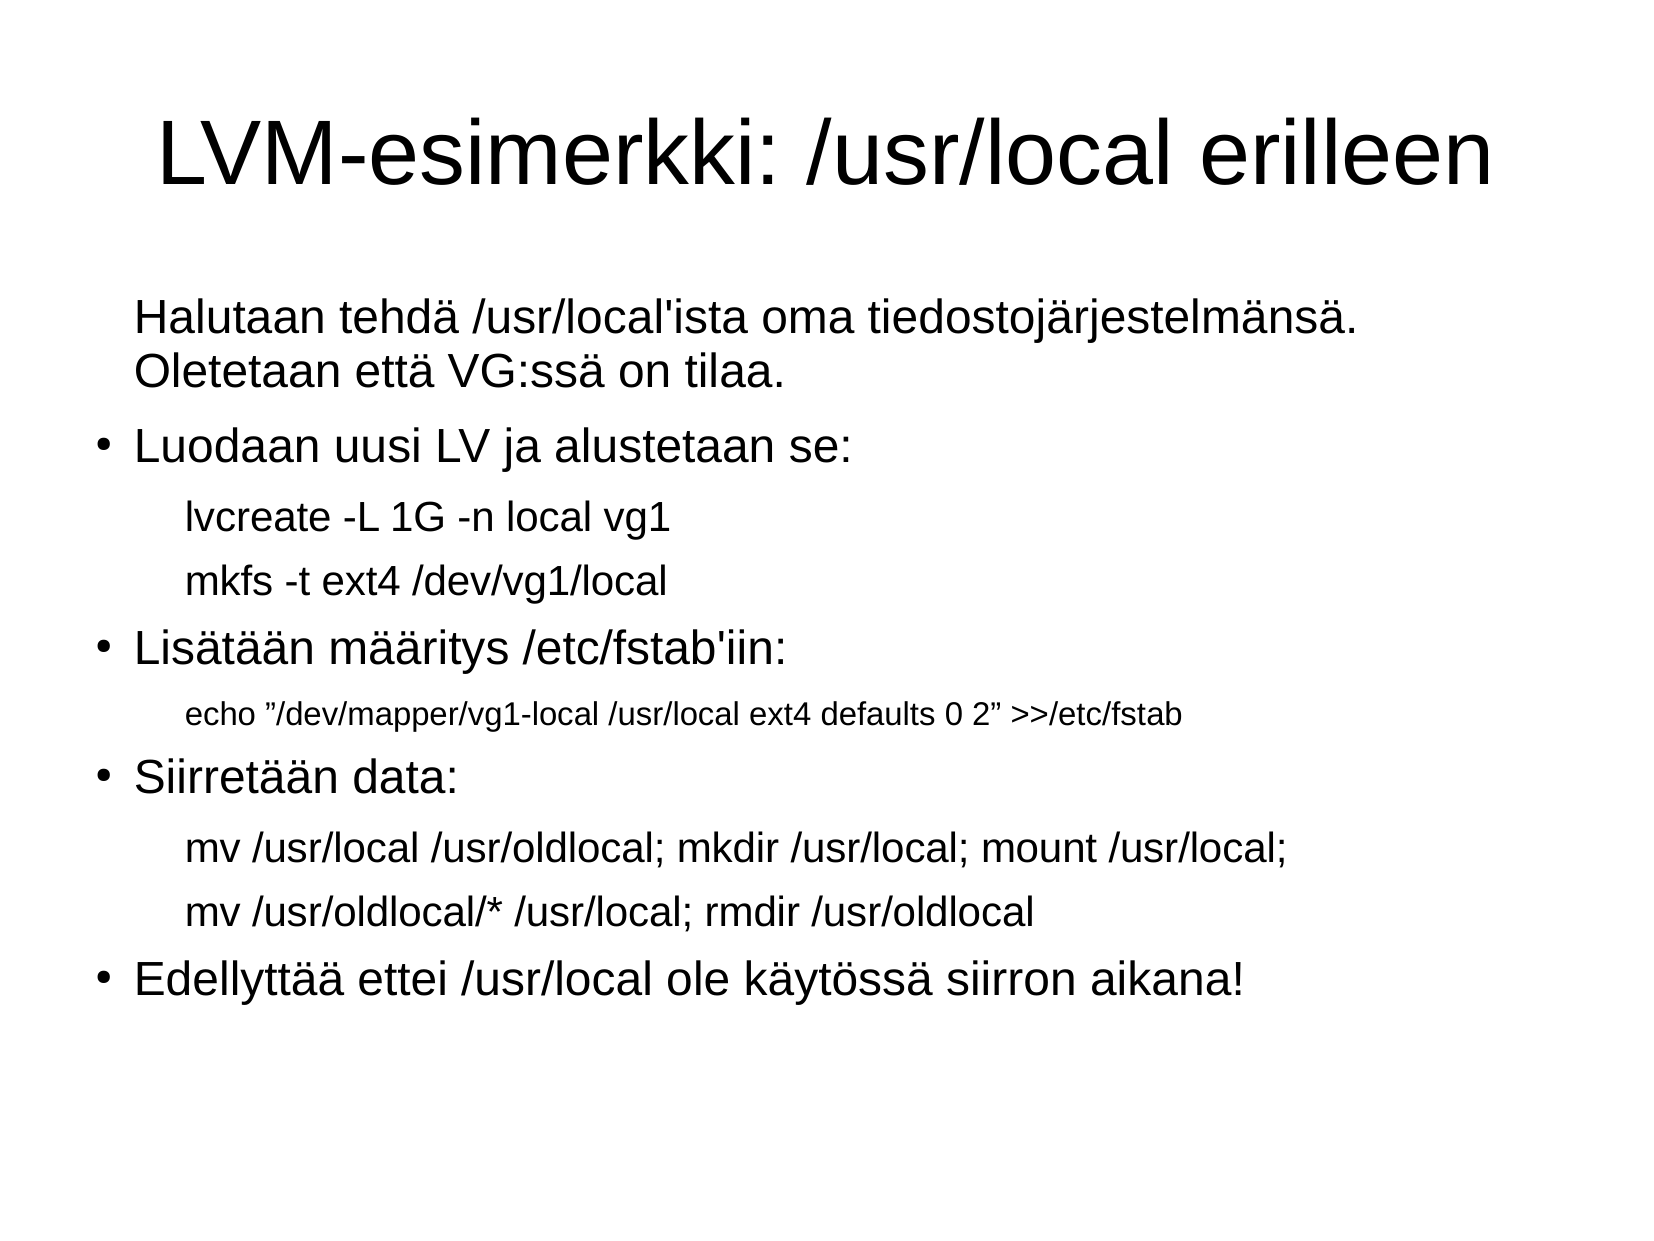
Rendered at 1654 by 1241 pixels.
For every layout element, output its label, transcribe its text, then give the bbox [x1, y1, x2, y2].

title LVM-esimerkki: /usr/local erilleen [82, 49, 1571, 257]
list Halutaan tehdä /usr/local'ista oma tiedostojärjestelmänsä. Oletetaan että VG:ssä on tilaa. Luodaan uusi LV ja alustetaan se: lvcreate -L 1G -n local vg1 mkfs -t ext4 /dev/vg1/local Lisätään määritys /etc/fstab'iin: echo ”/dev/mapper/vg1-local /usr/local ext4 defaults 0 2” >>/etc/fstab Siirretään data: mv /usr/local /usr/oldlocal; mkdir /usr/local; mount /usr/local; mv /usr/oldlocal/* /usr/local; rmdir /usr/oldlocal Edellyttää ettei /usr/local ole käytössä siirron aikana! [82, 290, 1571, 1010]
